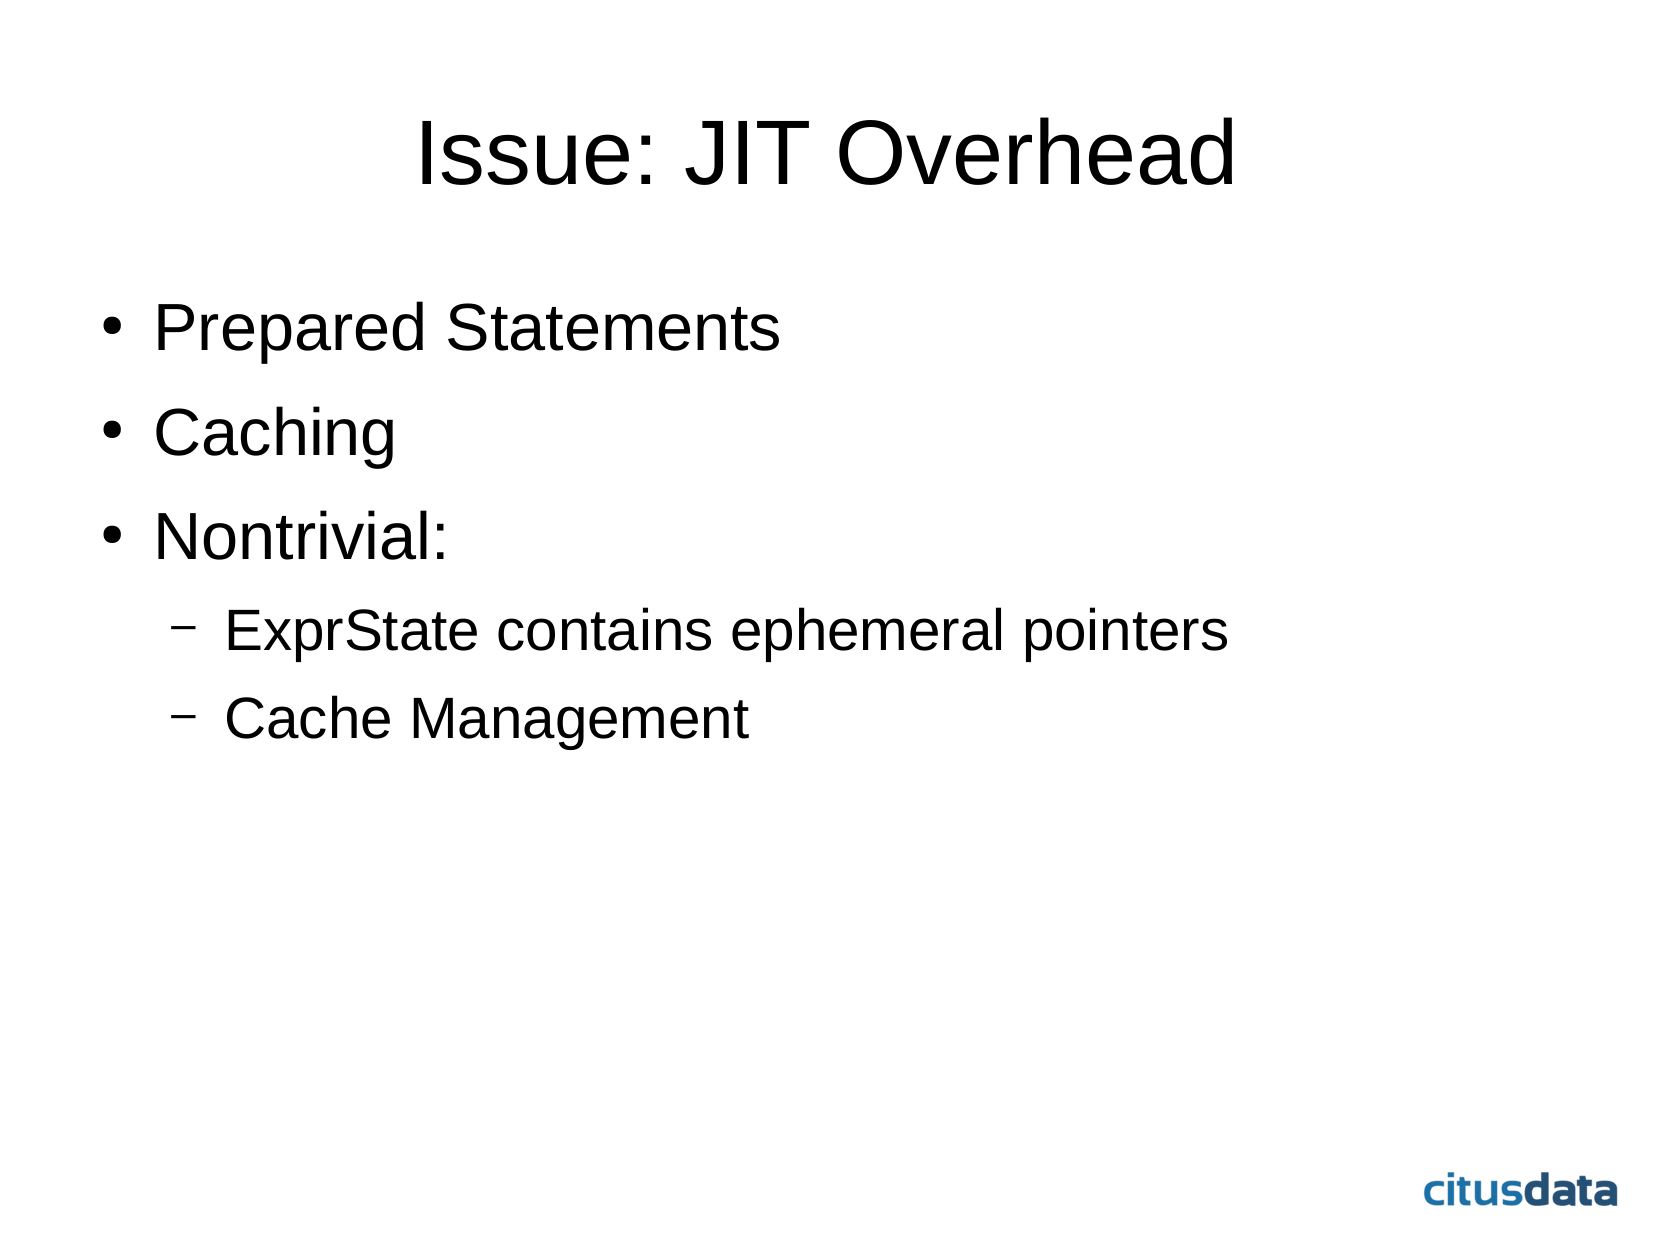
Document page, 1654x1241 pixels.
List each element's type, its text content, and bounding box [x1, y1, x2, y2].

title Issue: JIT Overhead [82, 49, 1571, 257]
list Prepared Statements Caching Nontrivial: ExprState contains ephemeral pointers Cache Management [82, 290, 1571, 1096]
picture [1420, 1167, 1622, 1209]
